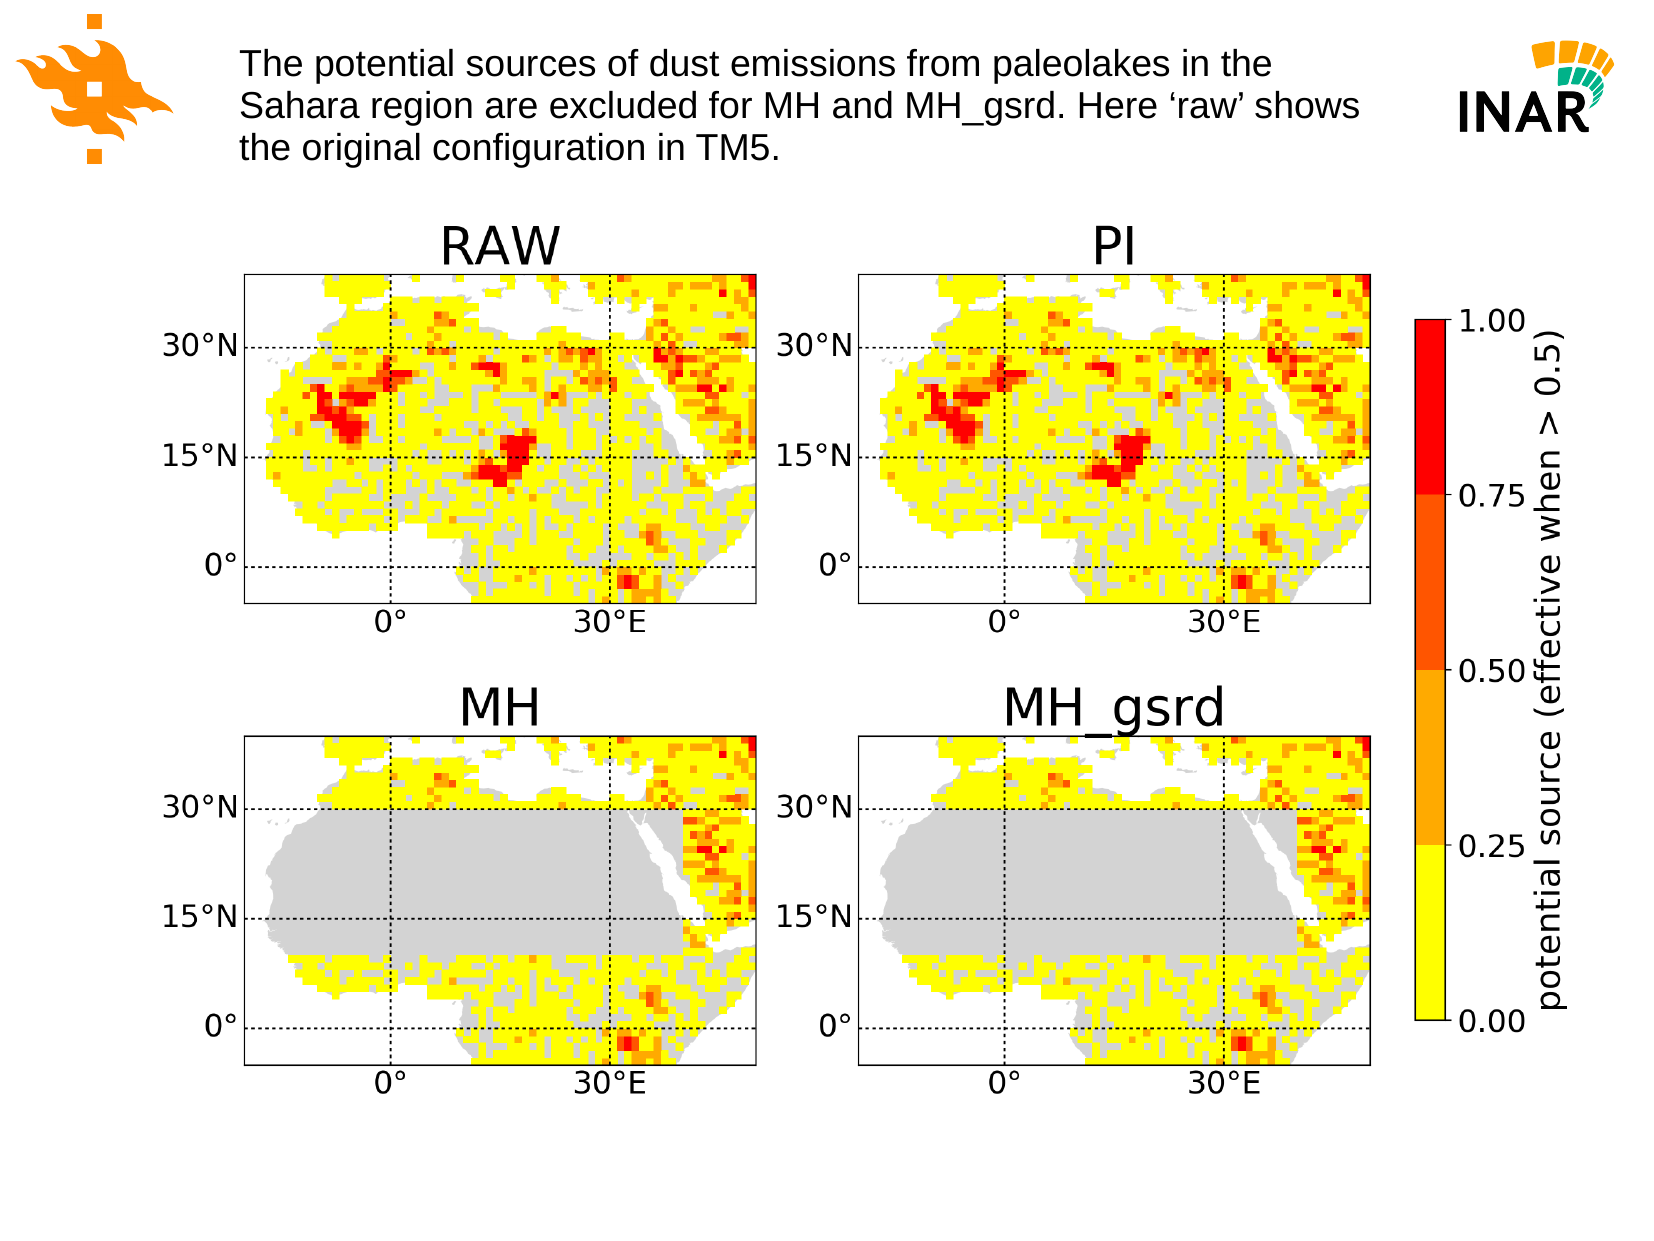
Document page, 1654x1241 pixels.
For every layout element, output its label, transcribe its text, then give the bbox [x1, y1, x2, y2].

picture [0, 0, 188, 178]
text_box The potential sources of dust emissions from paleolakes in the Sahara region are excluded for MH and MH_gsrd. Here ‘raw’ shows the original configuration in TM5. [224, 35, 1418, 177]
picture [1417, 1, 1652, 179]
picture [141, 212, 1571, 1170]
